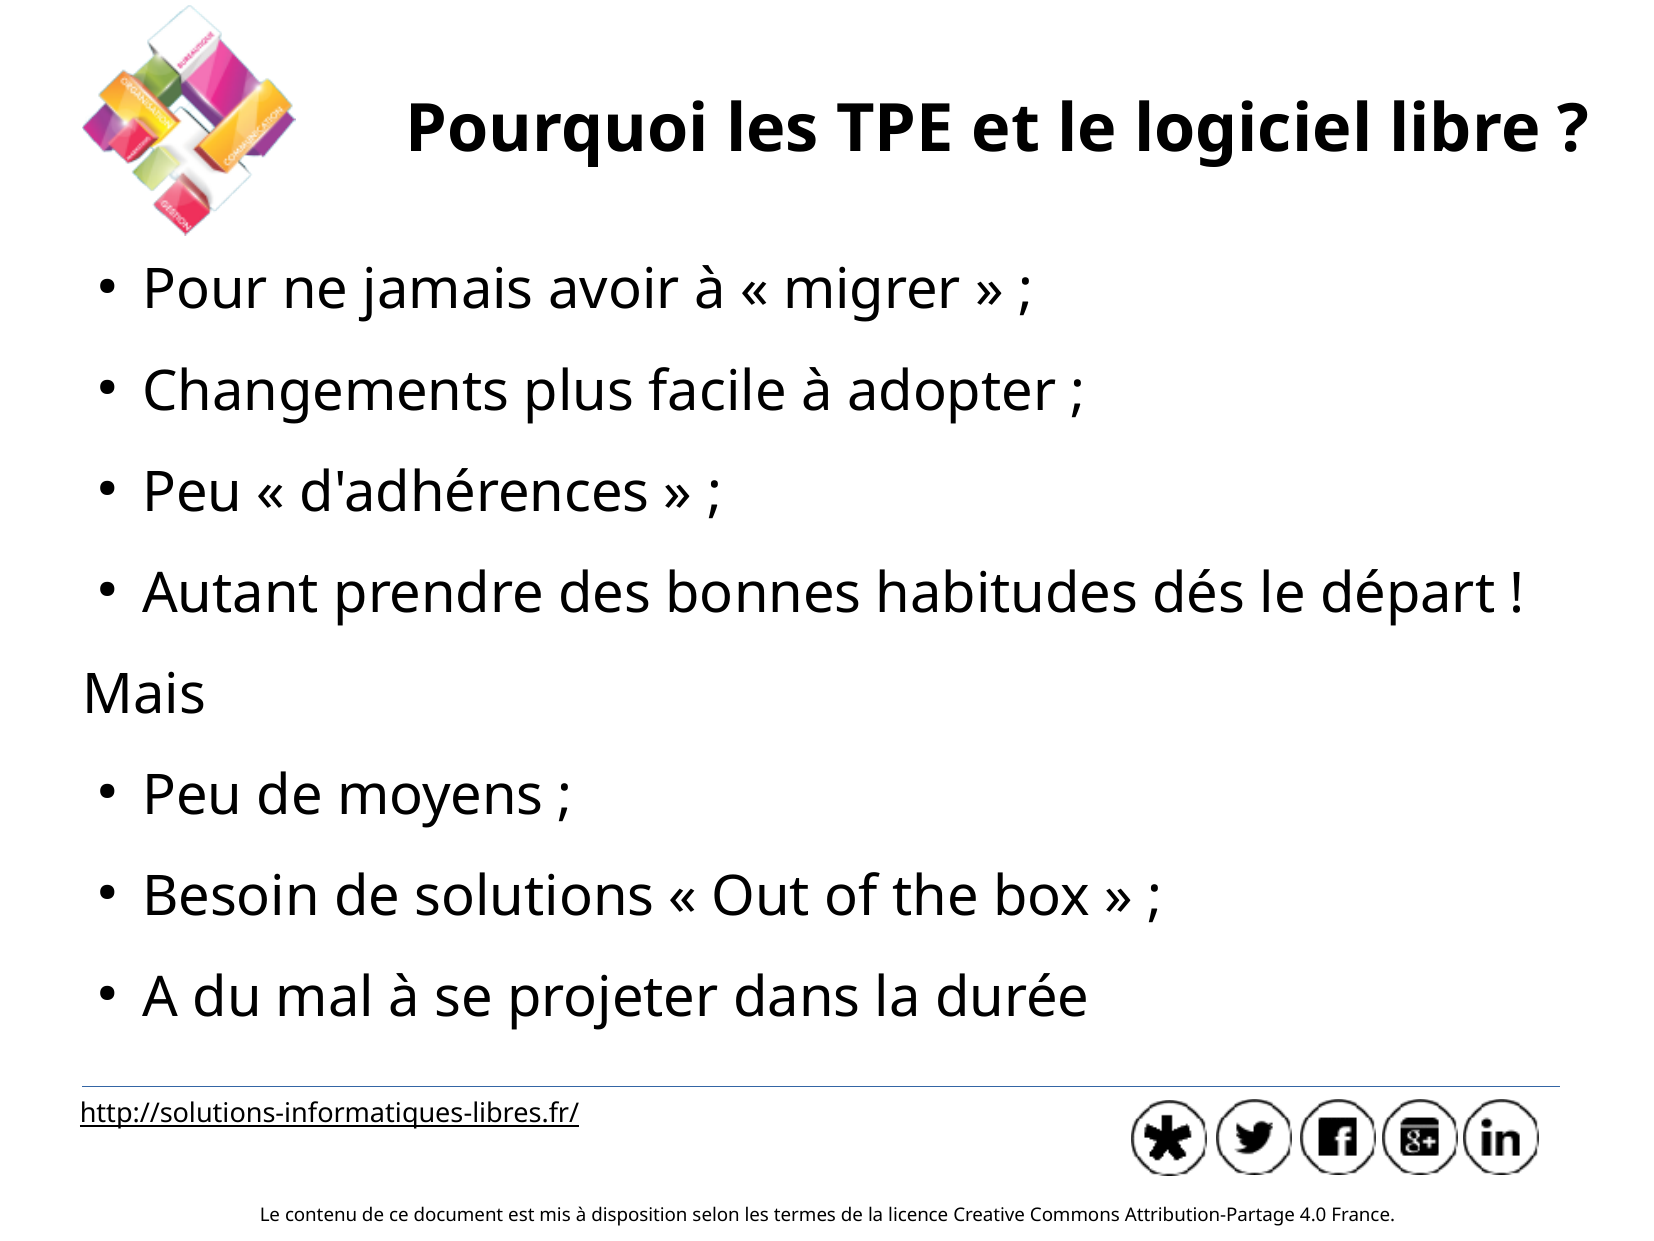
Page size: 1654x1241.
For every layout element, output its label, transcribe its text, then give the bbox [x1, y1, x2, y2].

picture [1131, 1100, 1207, 1176]
picture [82, 5, 296, 236]
picture [1300, 1099, 1376, 1175]
list Pour ne jamais avoir à « migrer » ; Changements plus facile à adopter ; Peu « d'adhérences » ; Autant prendre des bonnes habitudes dés le départ ! Mais Peu de moyens ; Besoin de solutions « Out of the box » ; A du mal à se projeter dans la durée [82, 249, 1538, 1063]
title Pourquoi les TPE et le logiciel libre ? [342, 13, 1654, 237]
picture [1382, 1099, 1458, 1175]
picture [1216, 1099, 1292, 1175]
picture [1463, 1099, 1539, 1175]
